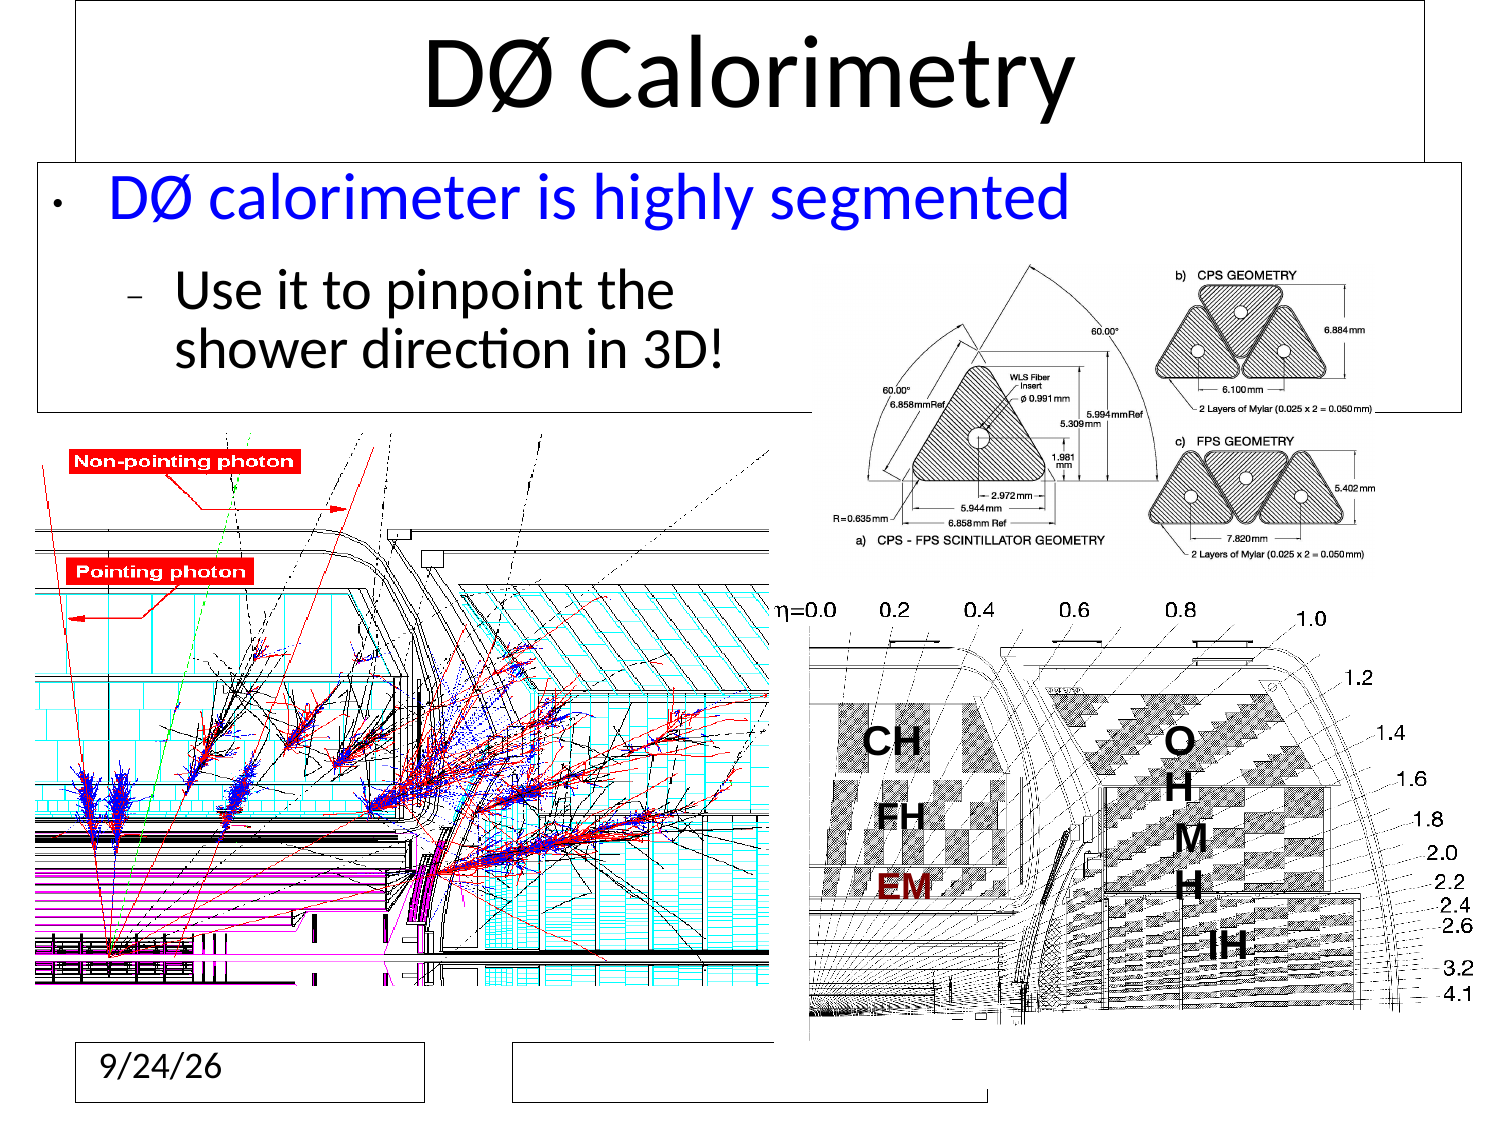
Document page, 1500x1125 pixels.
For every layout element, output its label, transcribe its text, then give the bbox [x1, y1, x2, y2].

list DØ calorimeter is highly segmented Use it to pinpoint the shower direction in 3D! [37, 162, 1462, 413]
title DØ Calorimetry [75, 0, 1425, 162]
picture [812, 264, 1375, 580]
text_box IH [1192, 914, 1284, 971]
text_box OH [1149, 710, 1241, 767]
text_box CH [847, 710, 939, 767]
text_box EM [861, 857, 953, 910]
picture [31, 430, 1476, 1089]
text_box FH [861, 788, 953, 841]
text_box MH [1158, 807, 1251, 865]
